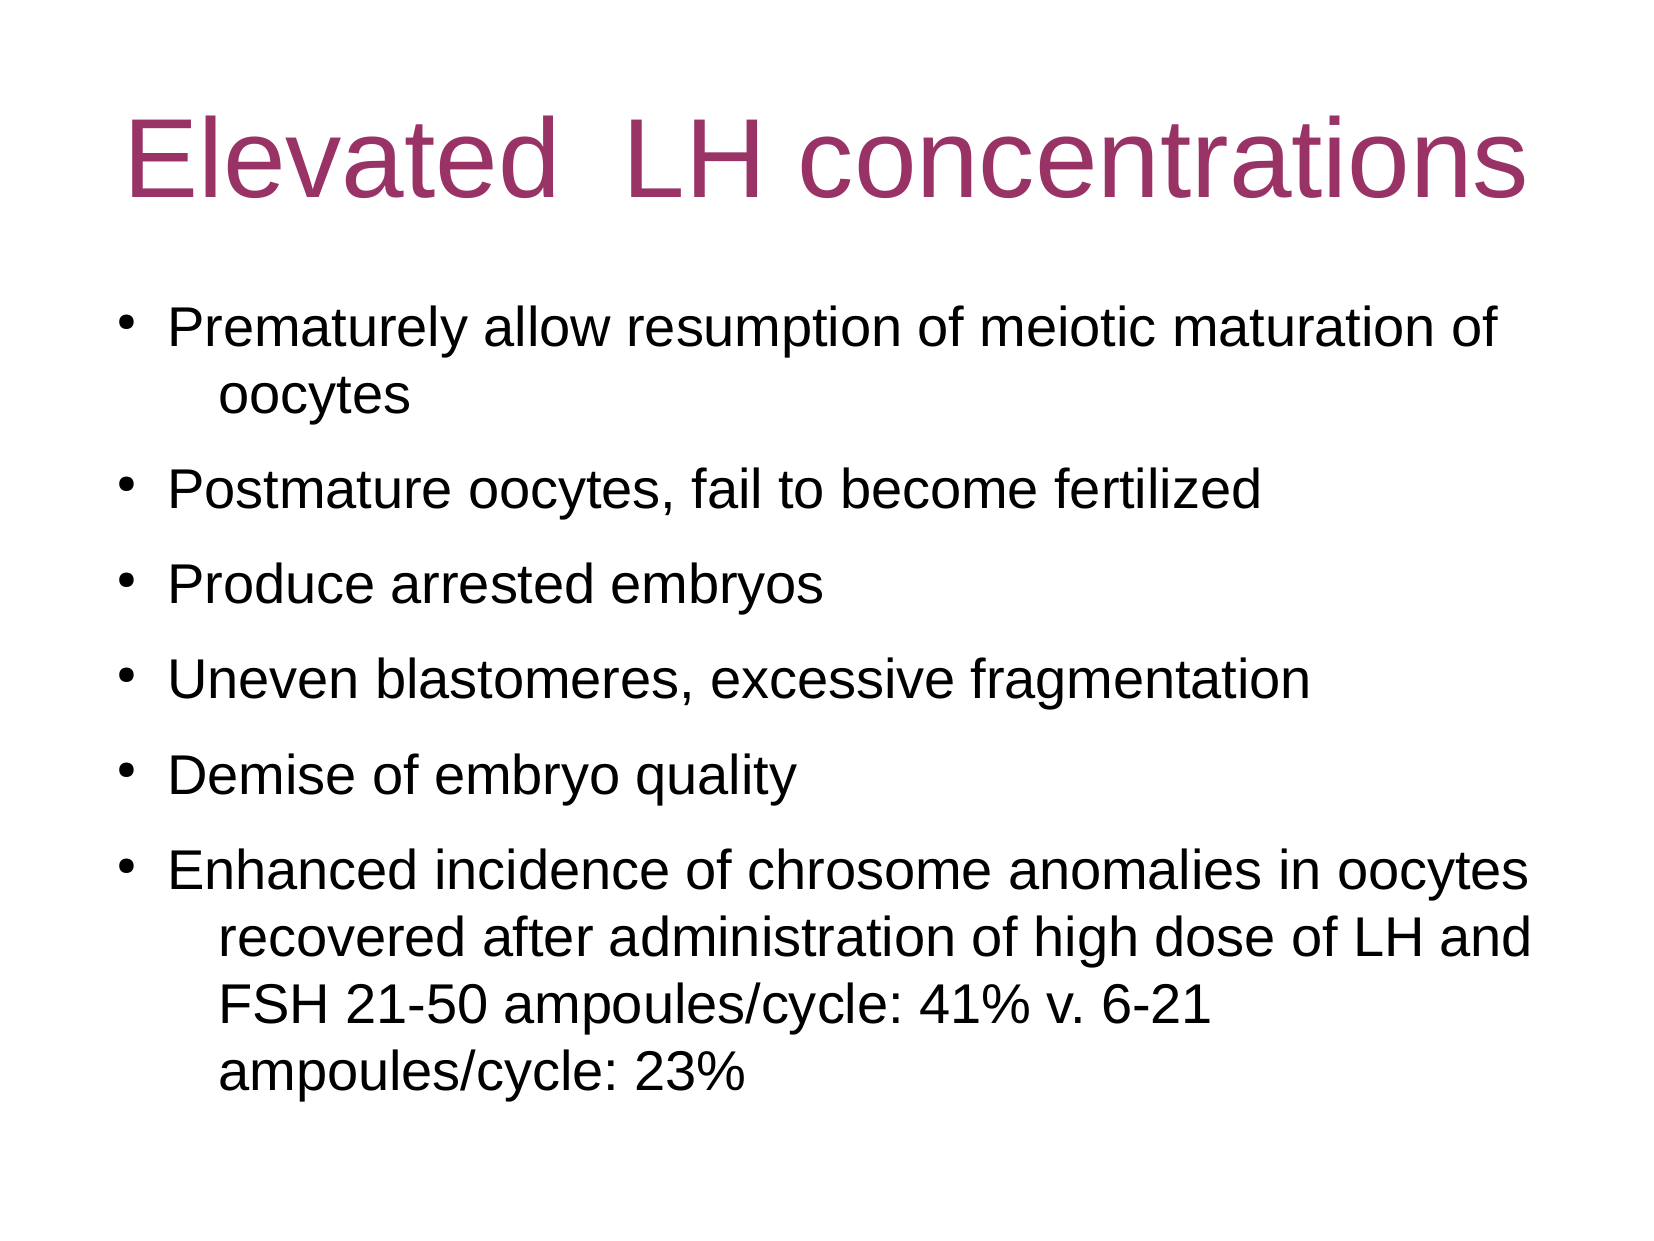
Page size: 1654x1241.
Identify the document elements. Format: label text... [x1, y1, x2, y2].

title Elevated LH concentrations [82, 49, 1571, 257]
list Prematurely allow resumption of meiotic maturation of oocytes Postmature oocytes, fail to become fertilized Produce arrested embryos Uneven blastomeres, excessive fragmentation Demise of embryo quality Enhanced incidence of chrosome anomalies in oocytes recovered after administration of high dose of LH and FSH 21-50 ampoules/cycle: 41% v. 6-21 ampoules/cycle: 23% [82, 290, 1571, 1109]
